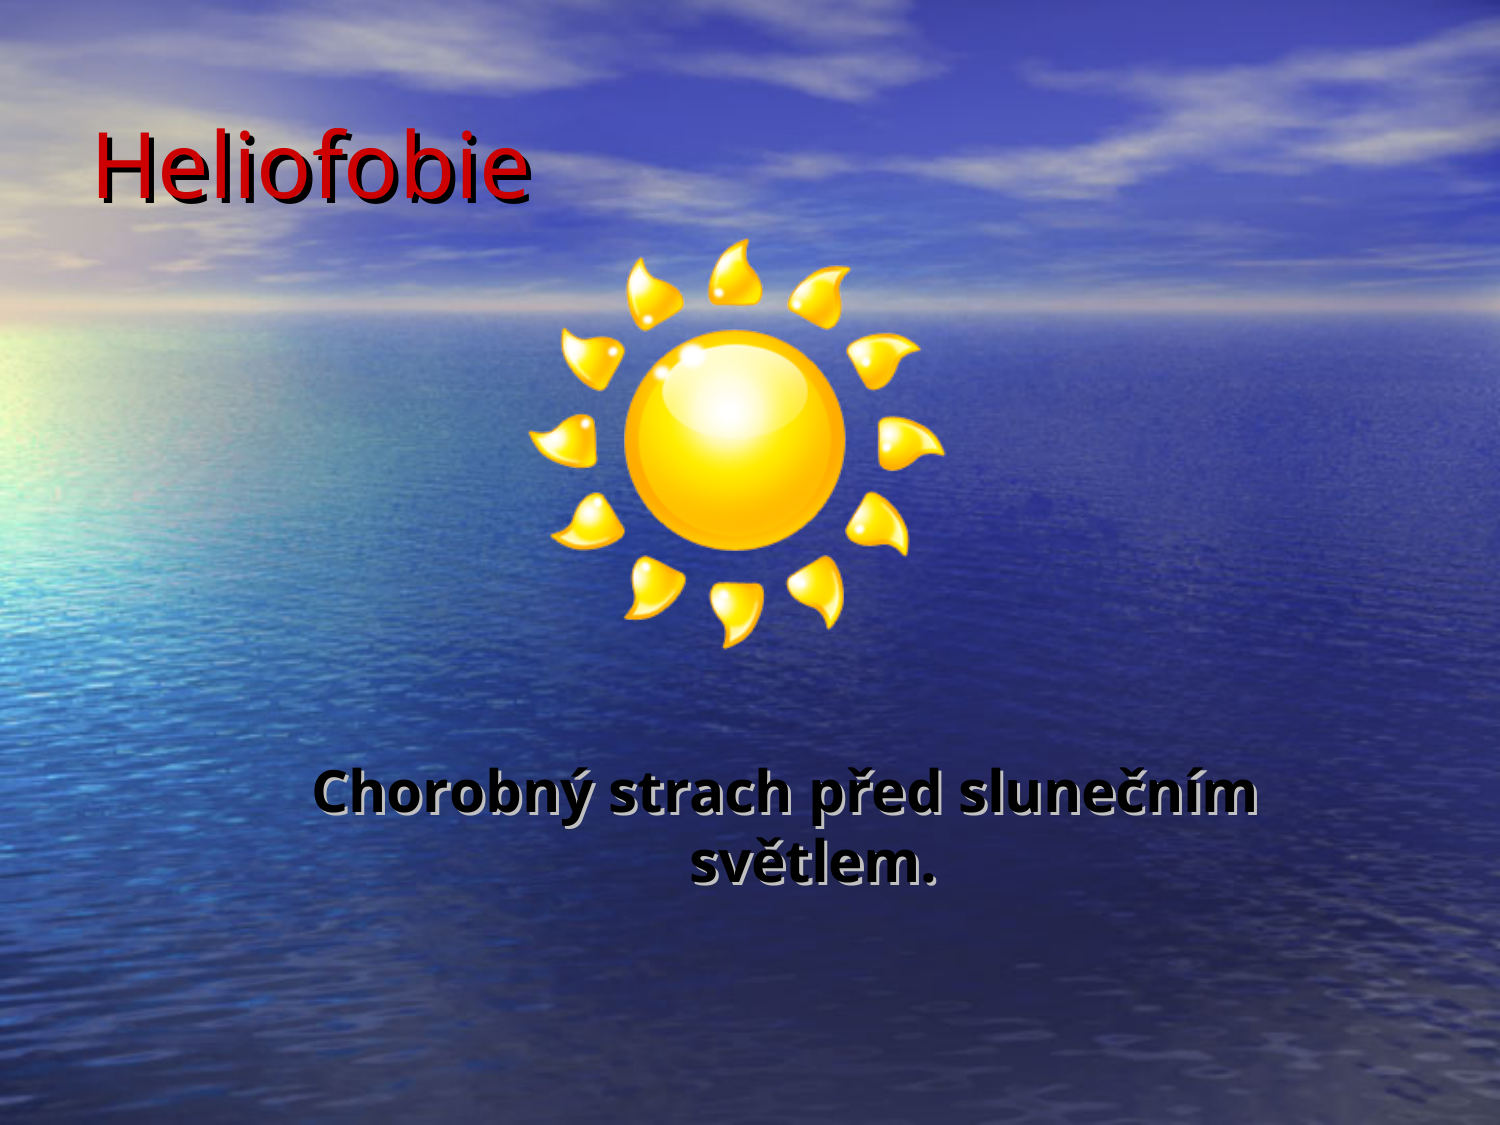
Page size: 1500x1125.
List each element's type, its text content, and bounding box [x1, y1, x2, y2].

text_box [501, 220, 952, 671]
list Chorobný strach před slunečním světlem. [289, 746, 1282, 988]
picture [0, 0, 1500, 1125]
title Heliofobie [75, 47, 1426, 276]
